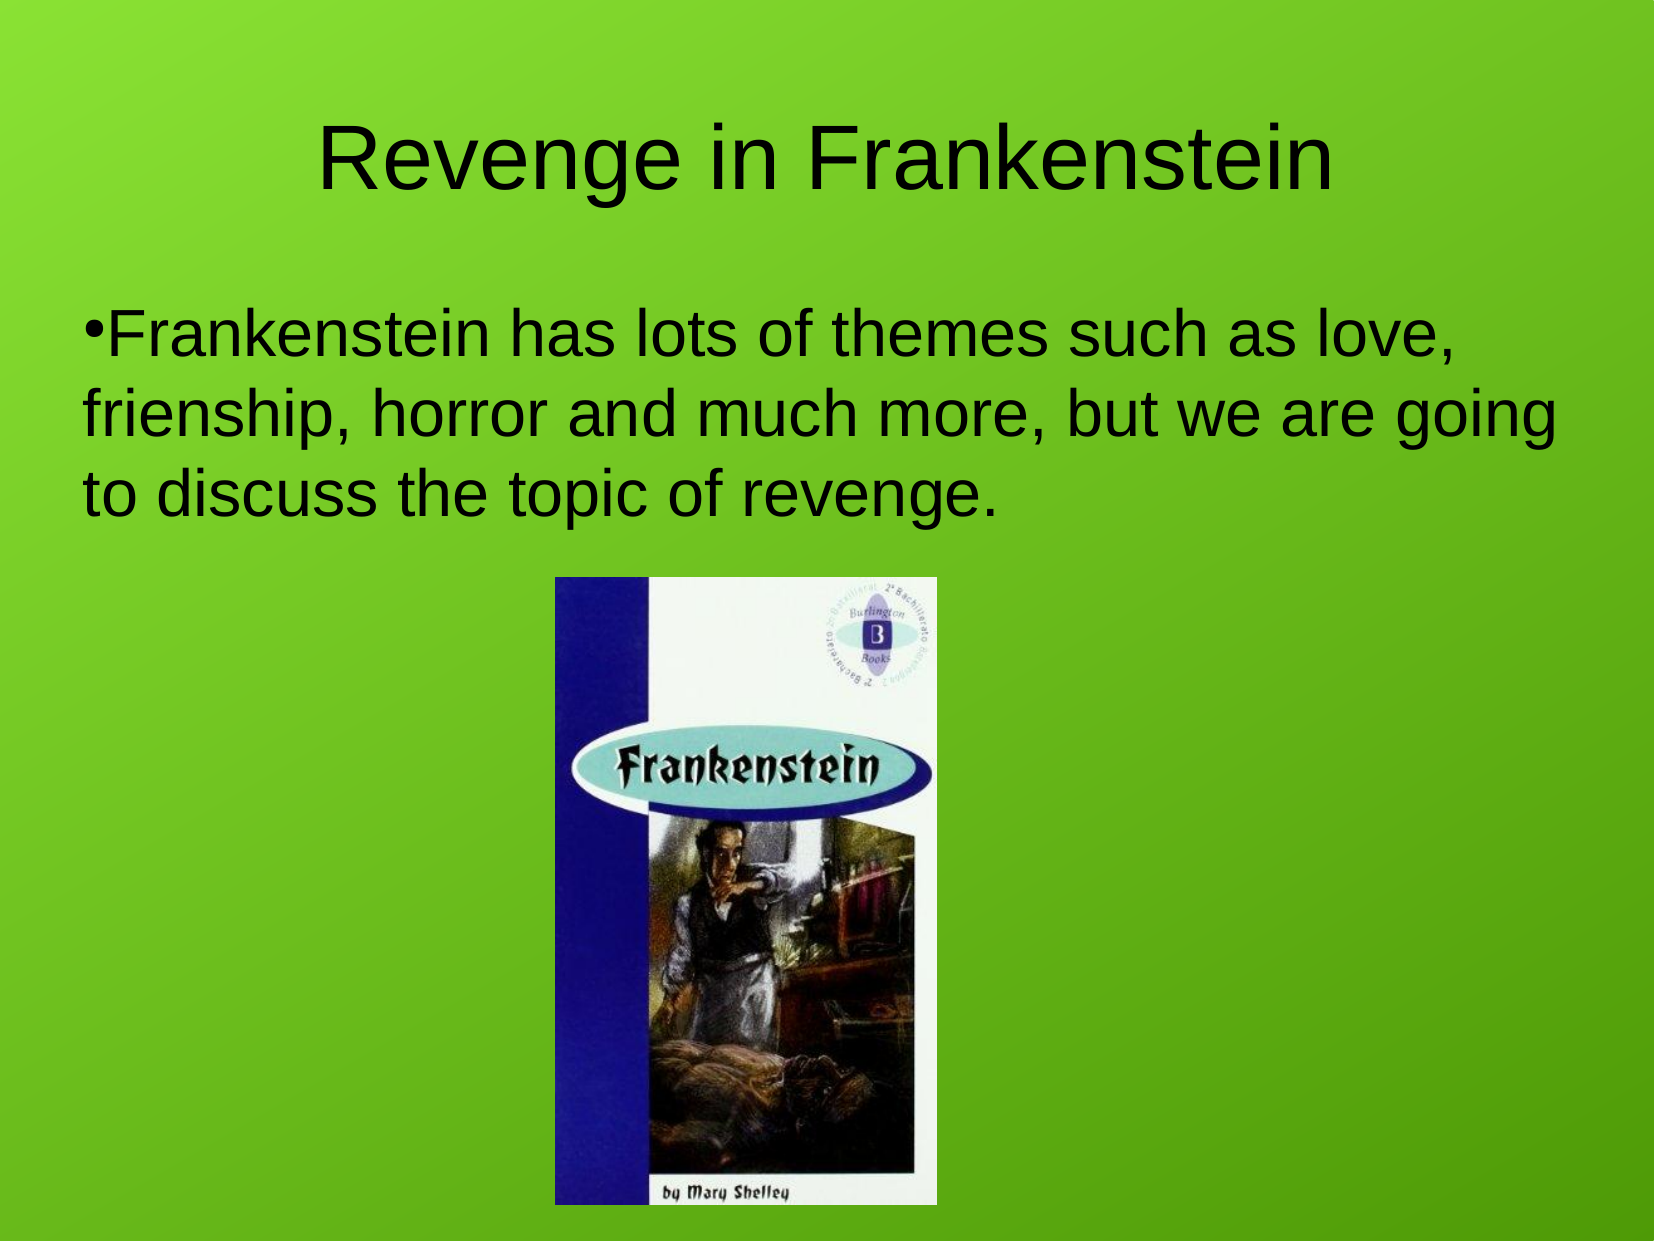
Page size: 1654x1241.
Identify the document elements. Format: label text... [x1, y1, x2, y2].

picture [555, 577, 937, 1205]
list Frankenstein has lots of themes such as love, frienship, horror and much more, but we are going to discuss the topic of revenge. [82, 290, 1571, 1010]
title Revenge in Frankenstein [82, 49, 1571, 257]
